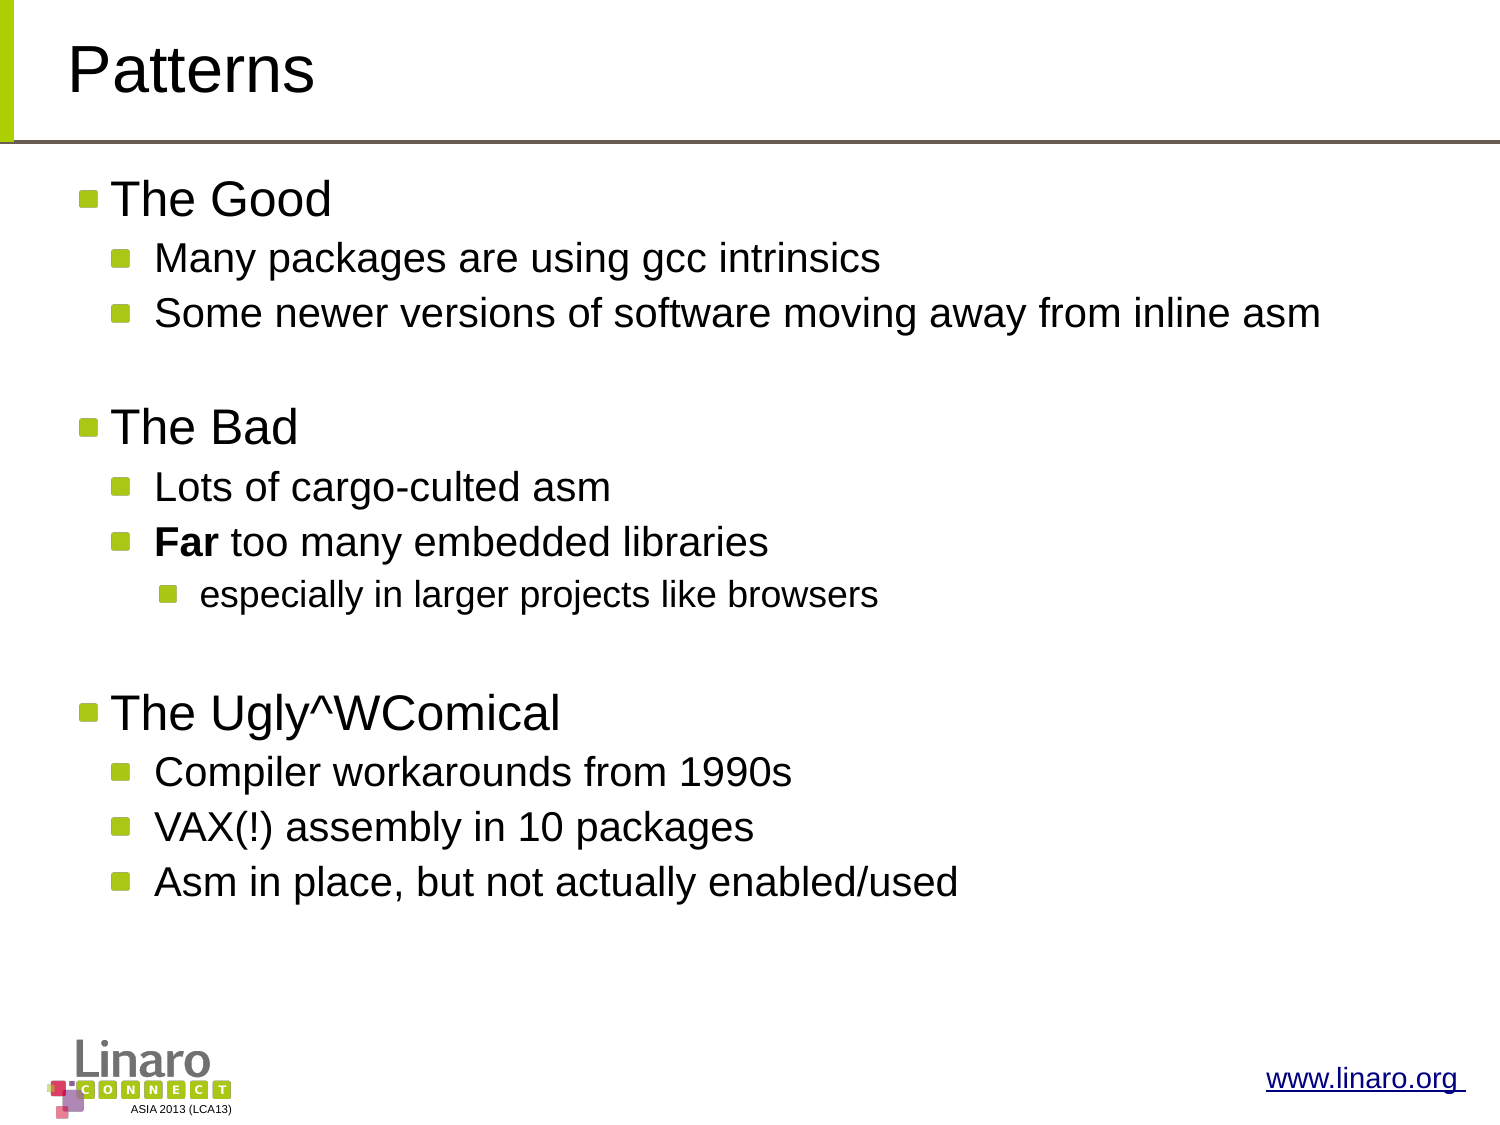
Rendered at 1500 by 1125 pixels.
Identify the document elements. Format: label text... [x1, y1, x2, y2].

picture [39, 1034, 240, 1124]
list The Good Many packages are using gcc intrinsics Some newer versions of software moving away from inline asm The Bad Lots of cargo-culted asm Far too many embedded libraries especially in larger projects like browsers The Ugly^WComical Compiler workarounds from 1990s VAX(!) assembly in 10 packages Asm in place, but not actually enabled/used [53, 163, 1467, 969]
title Patterns [53, 24, 1466, 125]
